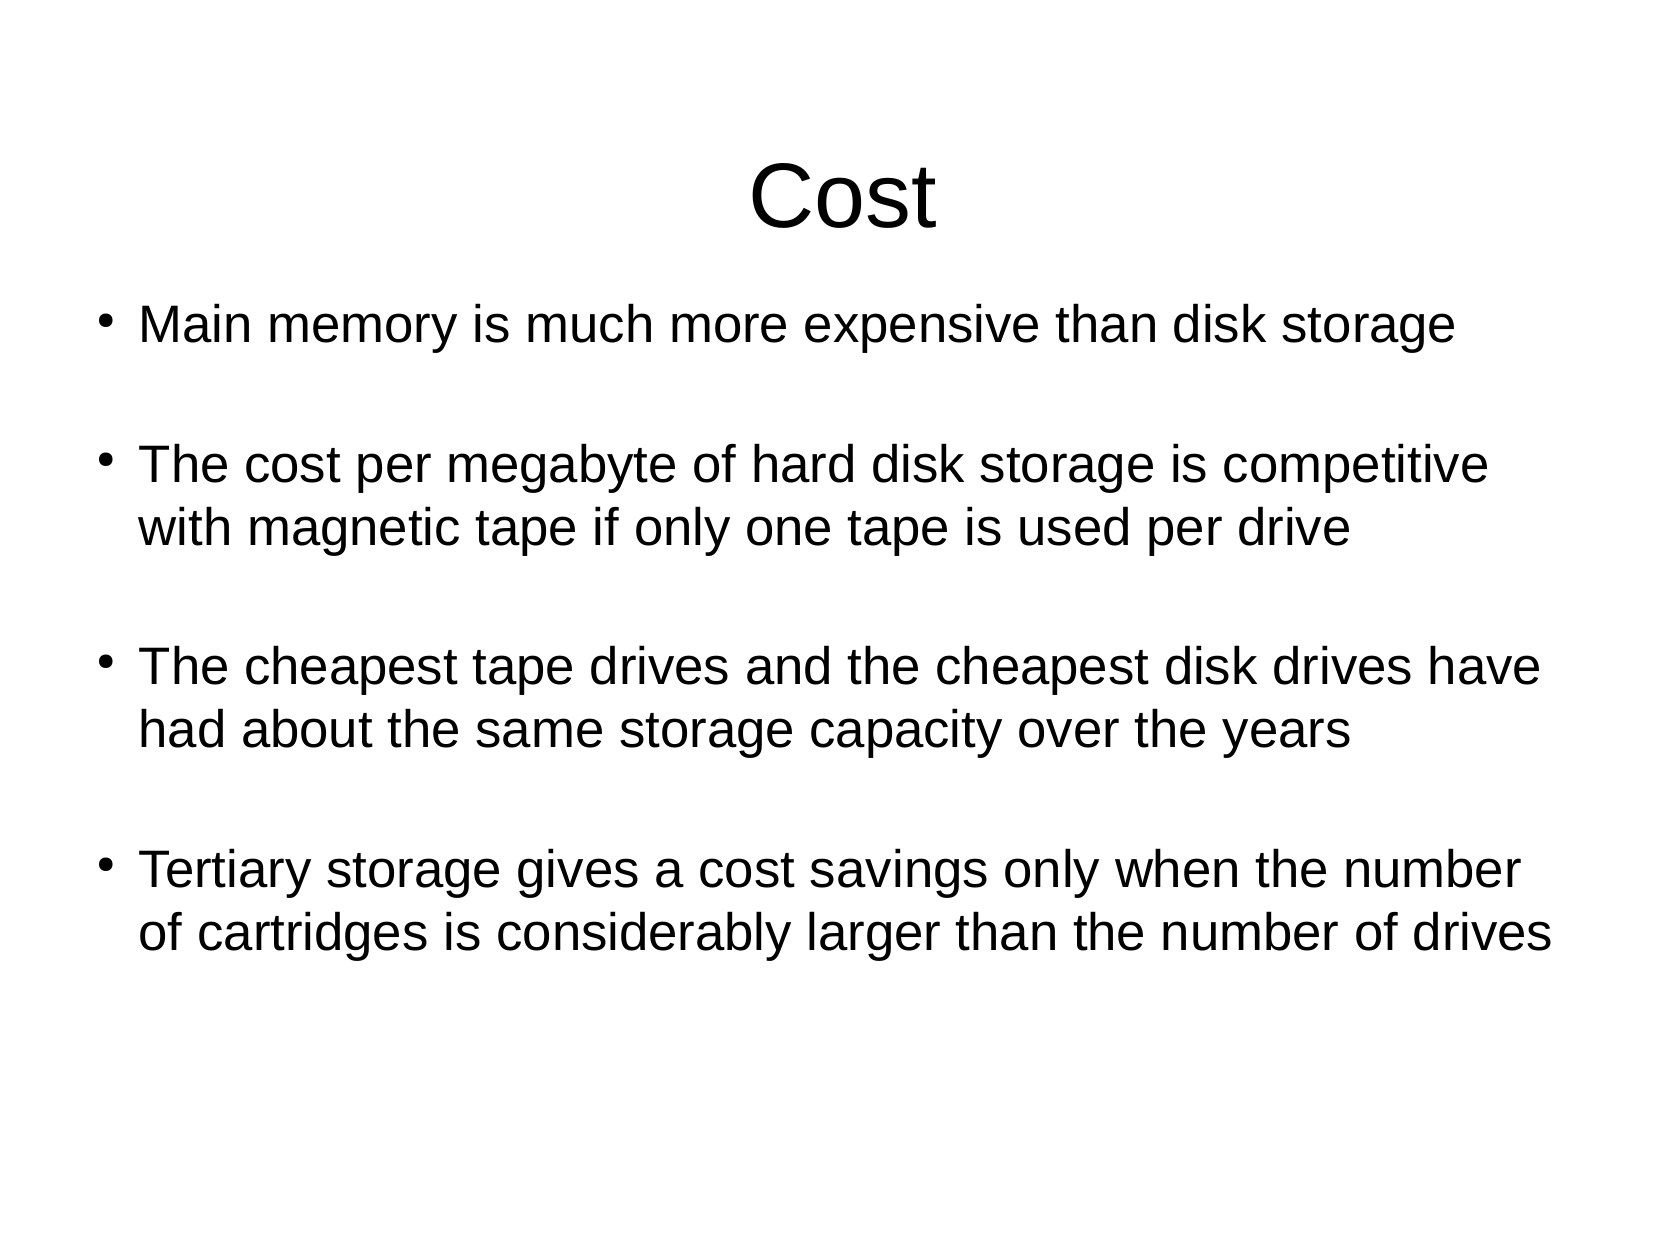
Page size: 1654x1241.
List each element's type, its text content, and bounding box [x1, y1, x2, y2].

title Cost [82, 49, 1571, 257]
list Main memory is much more expensive than disk storage The cost per megabyte of hard disk storage is competitive with magnetic tape if only one tape is used per drive The cheapest tape drives and the cheapest disk drives have had about the same storage capacity over the years Tertiary storage gives a cost savings only when the number of cartridges is considerably larger than the number of drives [82, 290, 1571, 1010]
